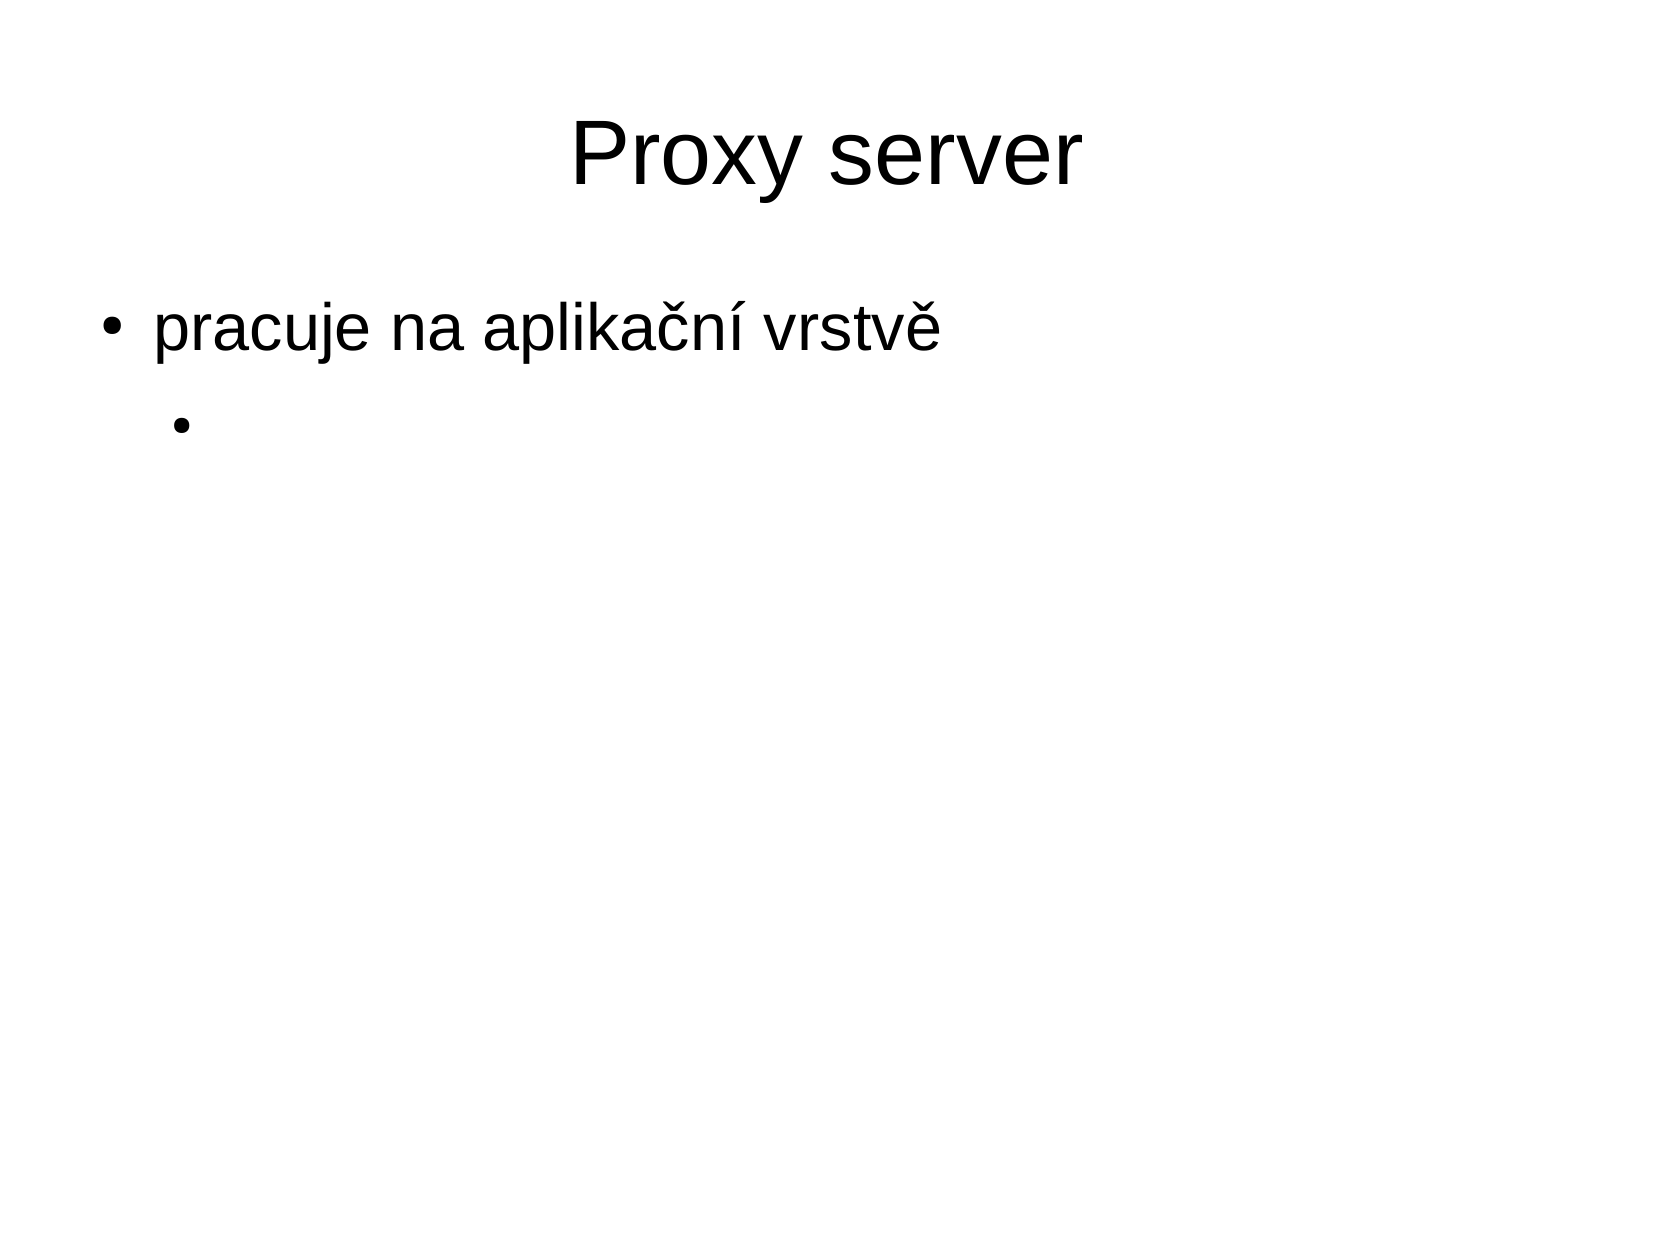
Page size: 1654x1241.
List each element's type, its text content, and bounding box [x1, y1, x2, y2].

list pracuje na aplikační vrstvě [82, 290, 1571, 1010]
title Proxy server [82, 49, 1571, 257]
